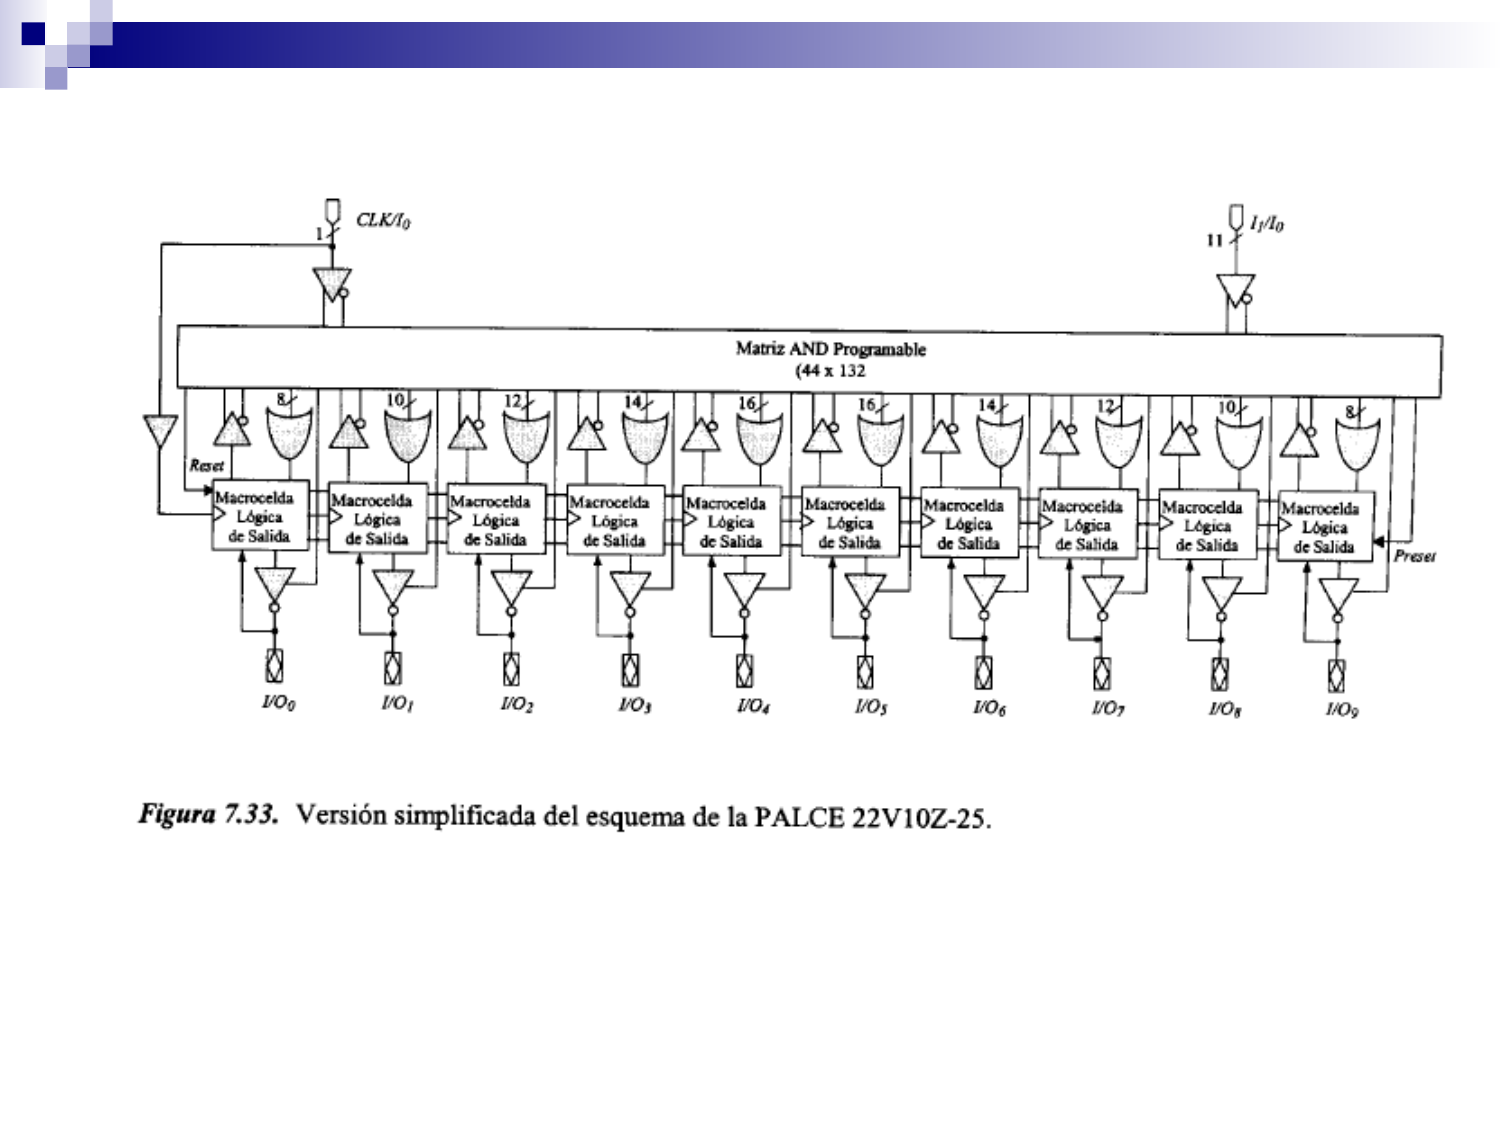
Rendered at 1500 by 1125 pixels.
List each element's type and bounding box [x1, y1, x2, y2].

picture [76, 172, 1471, 868]
